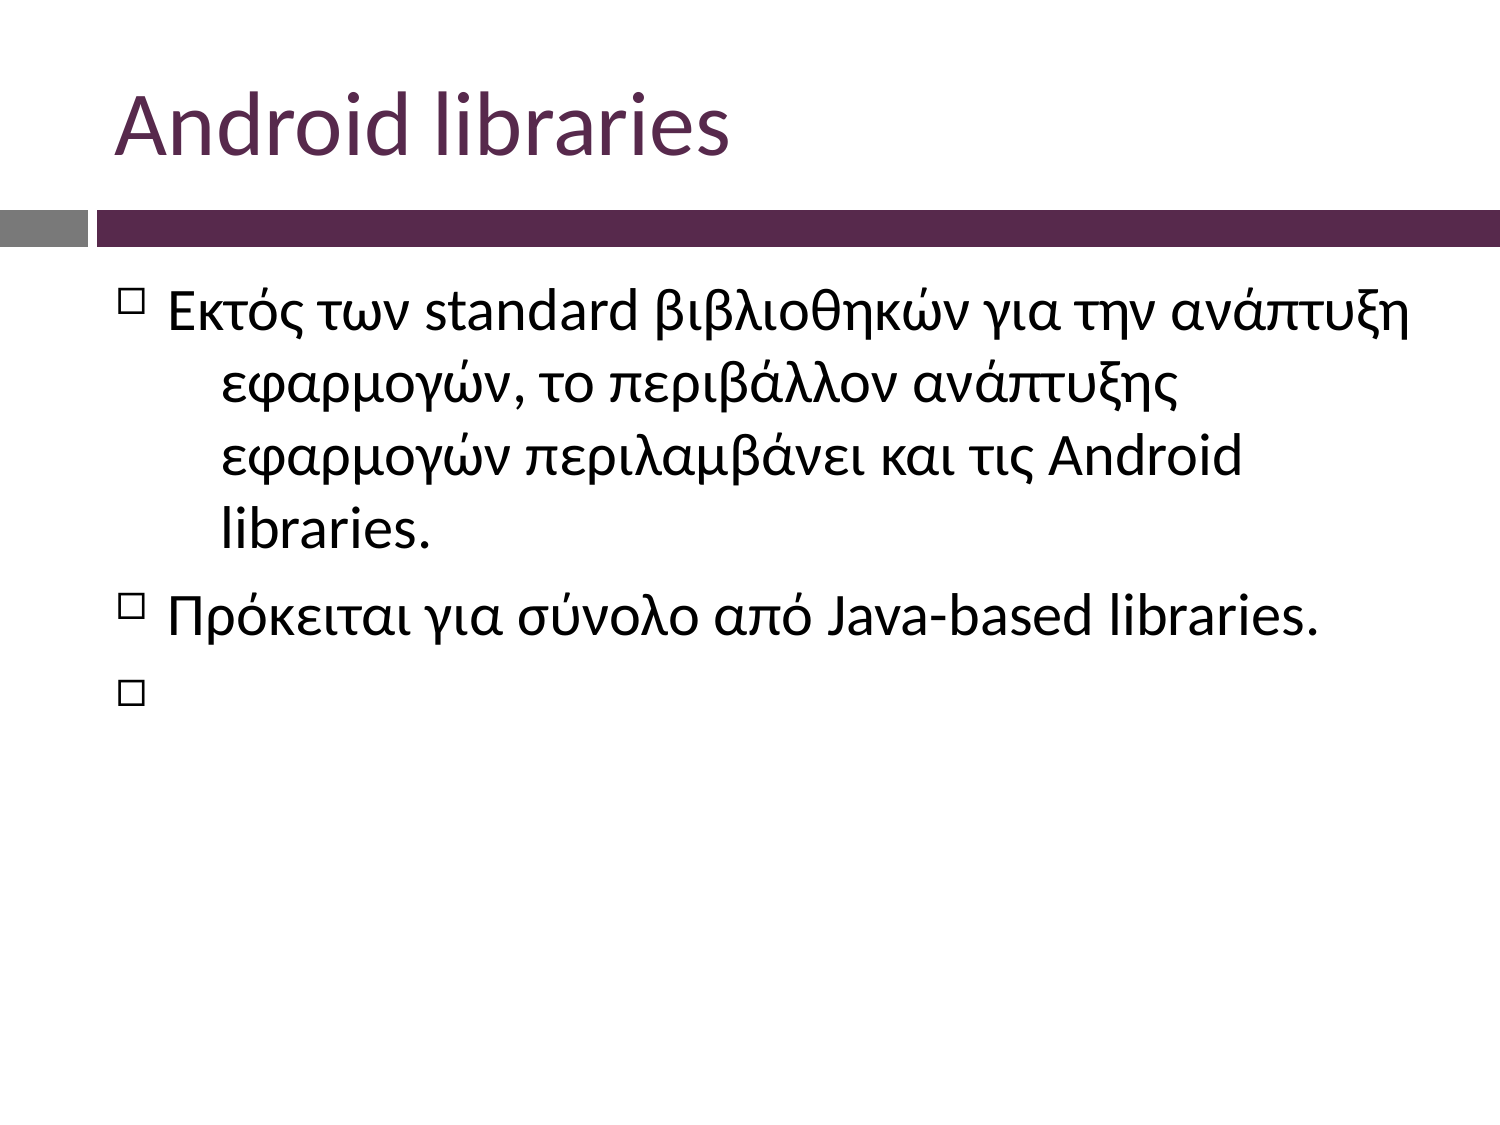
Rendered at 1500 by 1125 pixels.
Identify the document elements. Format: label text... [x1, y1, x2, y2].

title Android libraries [99, 37, 1438, 201]
list Εκτός των standard βιβλιοθηκών για την ανάπτυξη εφαρμογών, το περιβάλλον ανάπτυξης εφαρμογών περιλαμβάνει και τις Android libraries. Πρόκειται για σύνολο από Java-based libraries. [100, 262, 1438, 1000]
